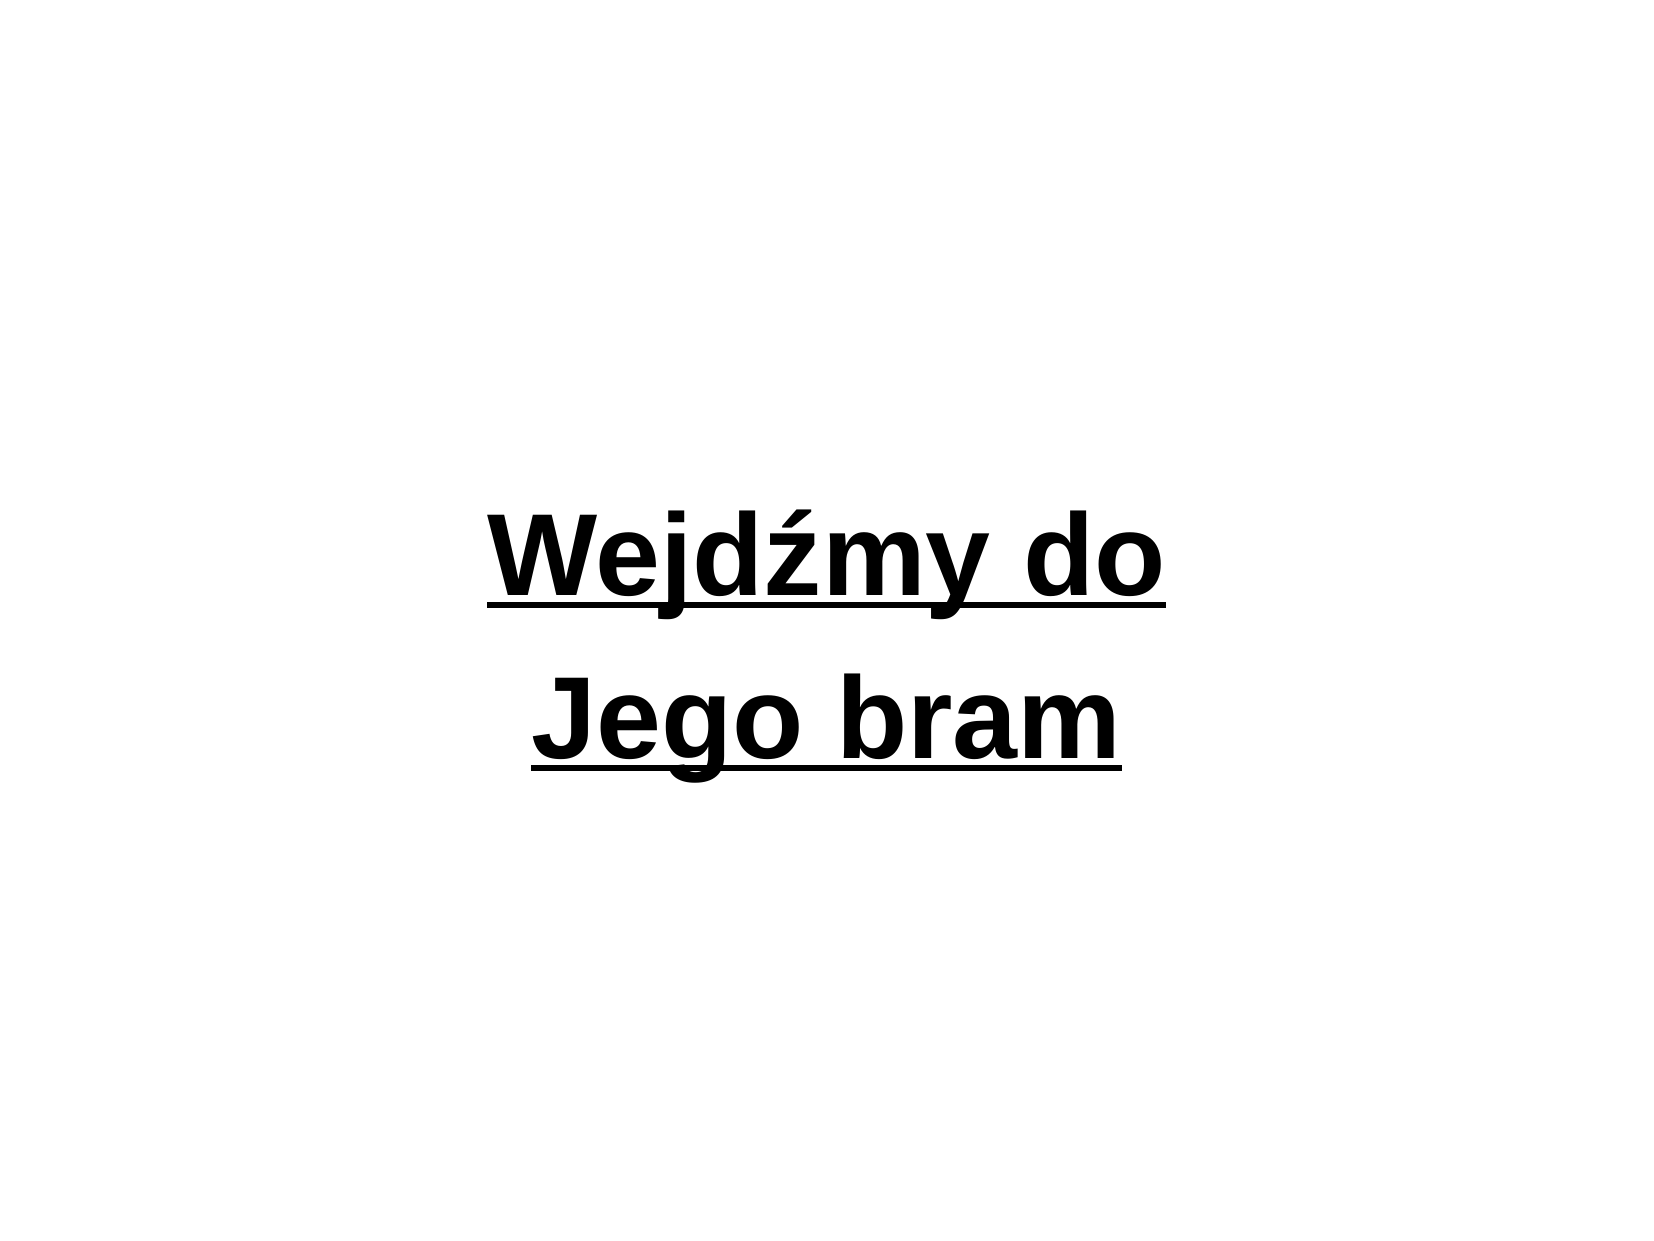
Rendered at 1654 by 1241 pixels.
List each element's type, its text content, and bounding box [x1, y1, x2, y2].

subtitle Wejdźmy do Jego bram [0, 0, 1654, 1241]
